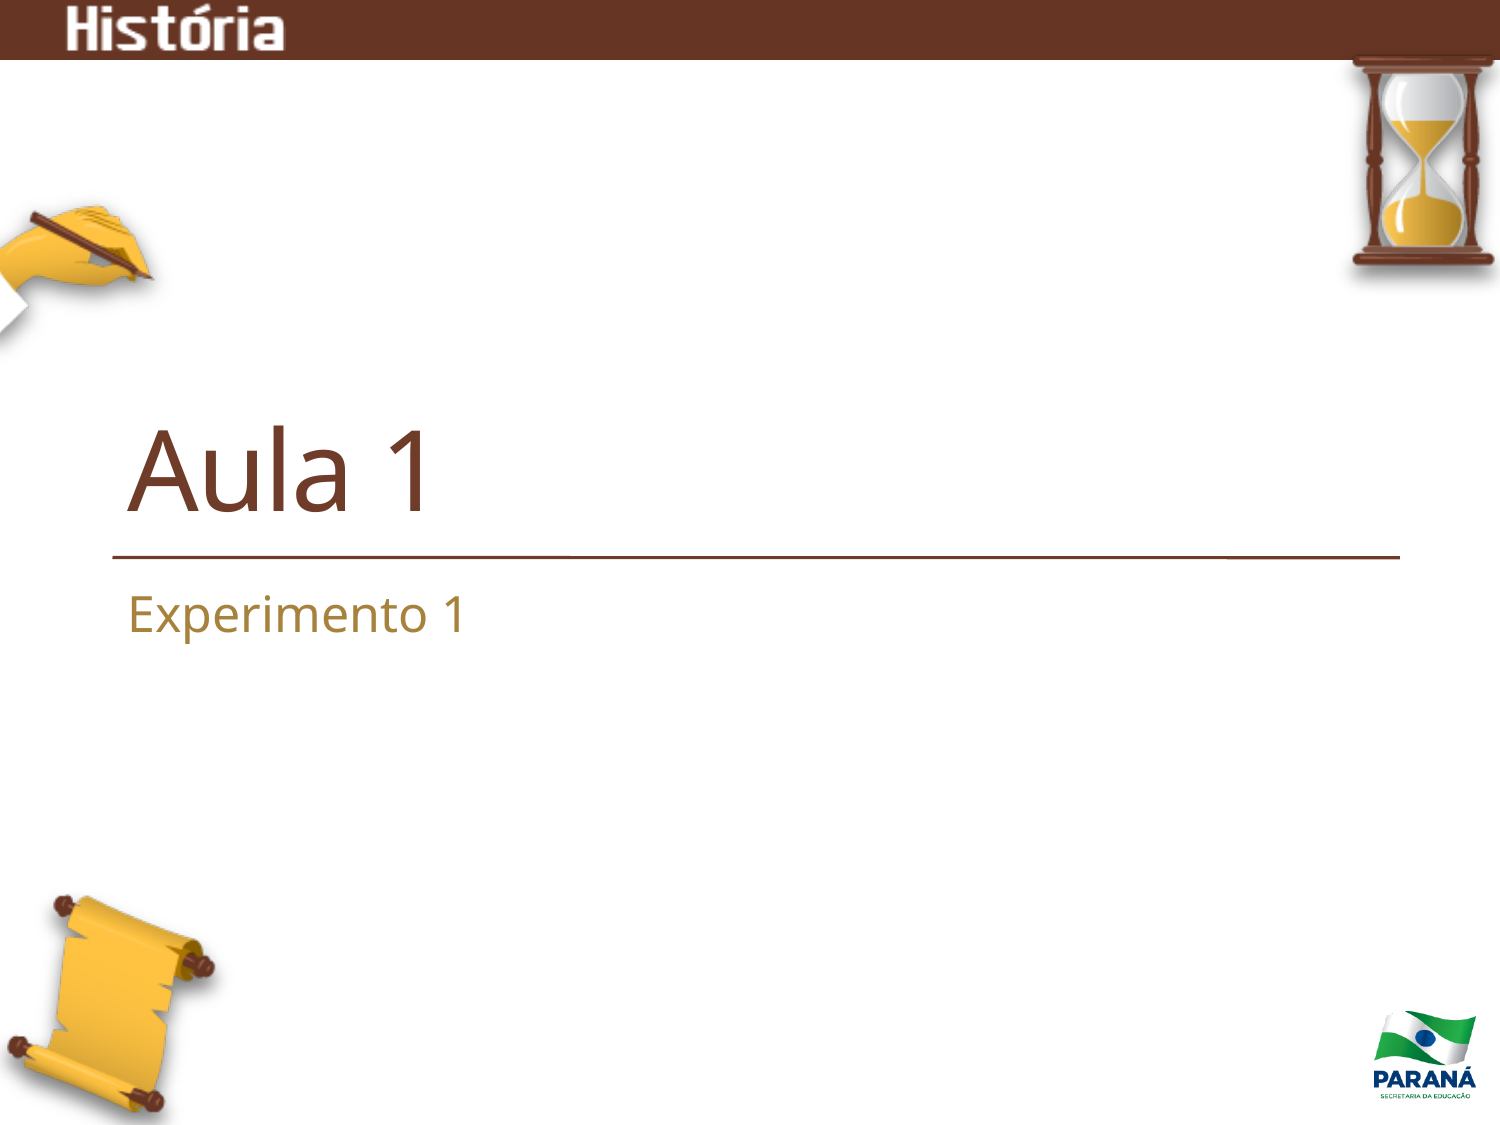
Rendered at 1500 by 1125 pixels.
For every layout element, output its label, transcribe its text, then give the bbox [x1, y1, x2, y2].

picture [0, 184, 184, 376]
title Aula 1 [112, 224, 1400, 542]
picture [64, 0, 286, 68]
picture [1328, 42, 1500, 303]
picture [0, 881, 241, 1125]
subtitle Experimento 1 [112, 575, 1163, 863]
picture [1374, 1011, 1476, 1099]
